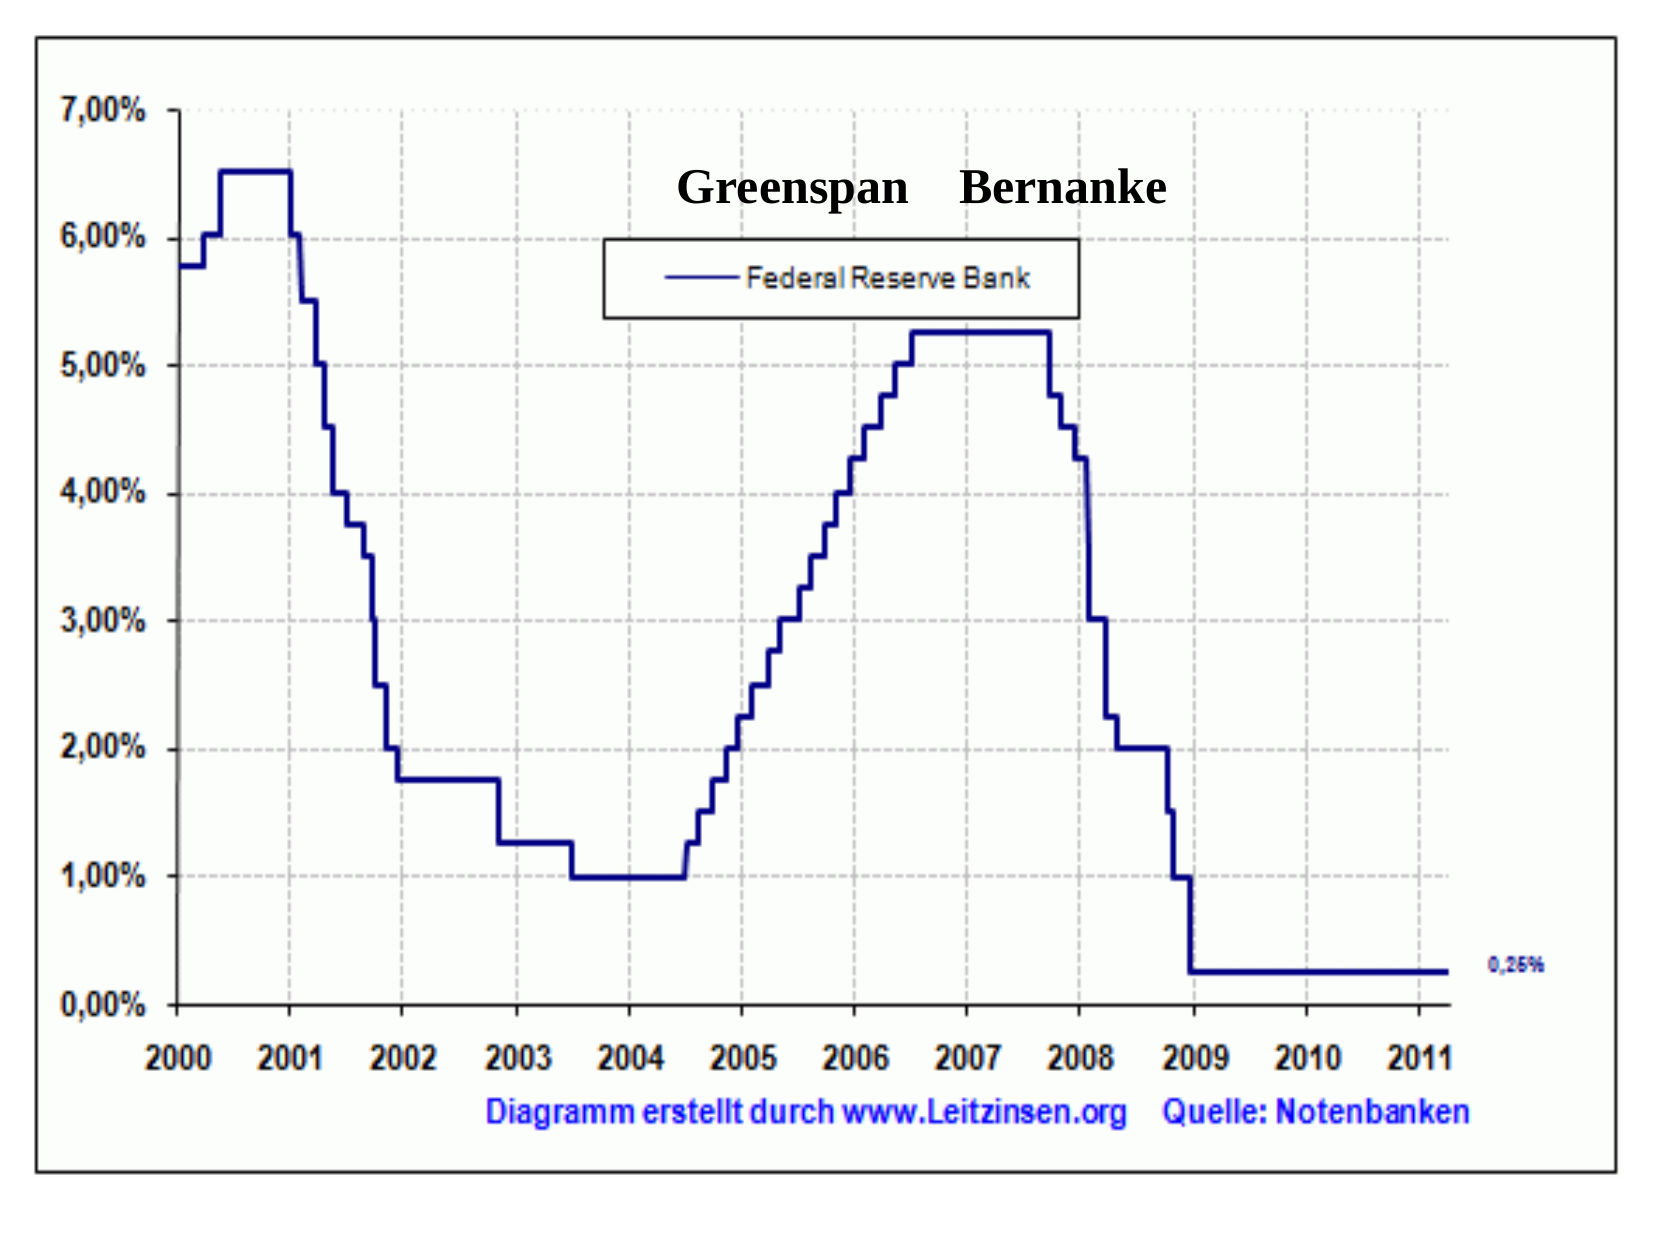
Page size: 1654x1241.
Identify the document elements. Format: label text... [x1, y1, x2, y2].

picture [33, 34, 1621, 1178]
text_box Greenspan Bernanke [661, 151, 1197, 227]
